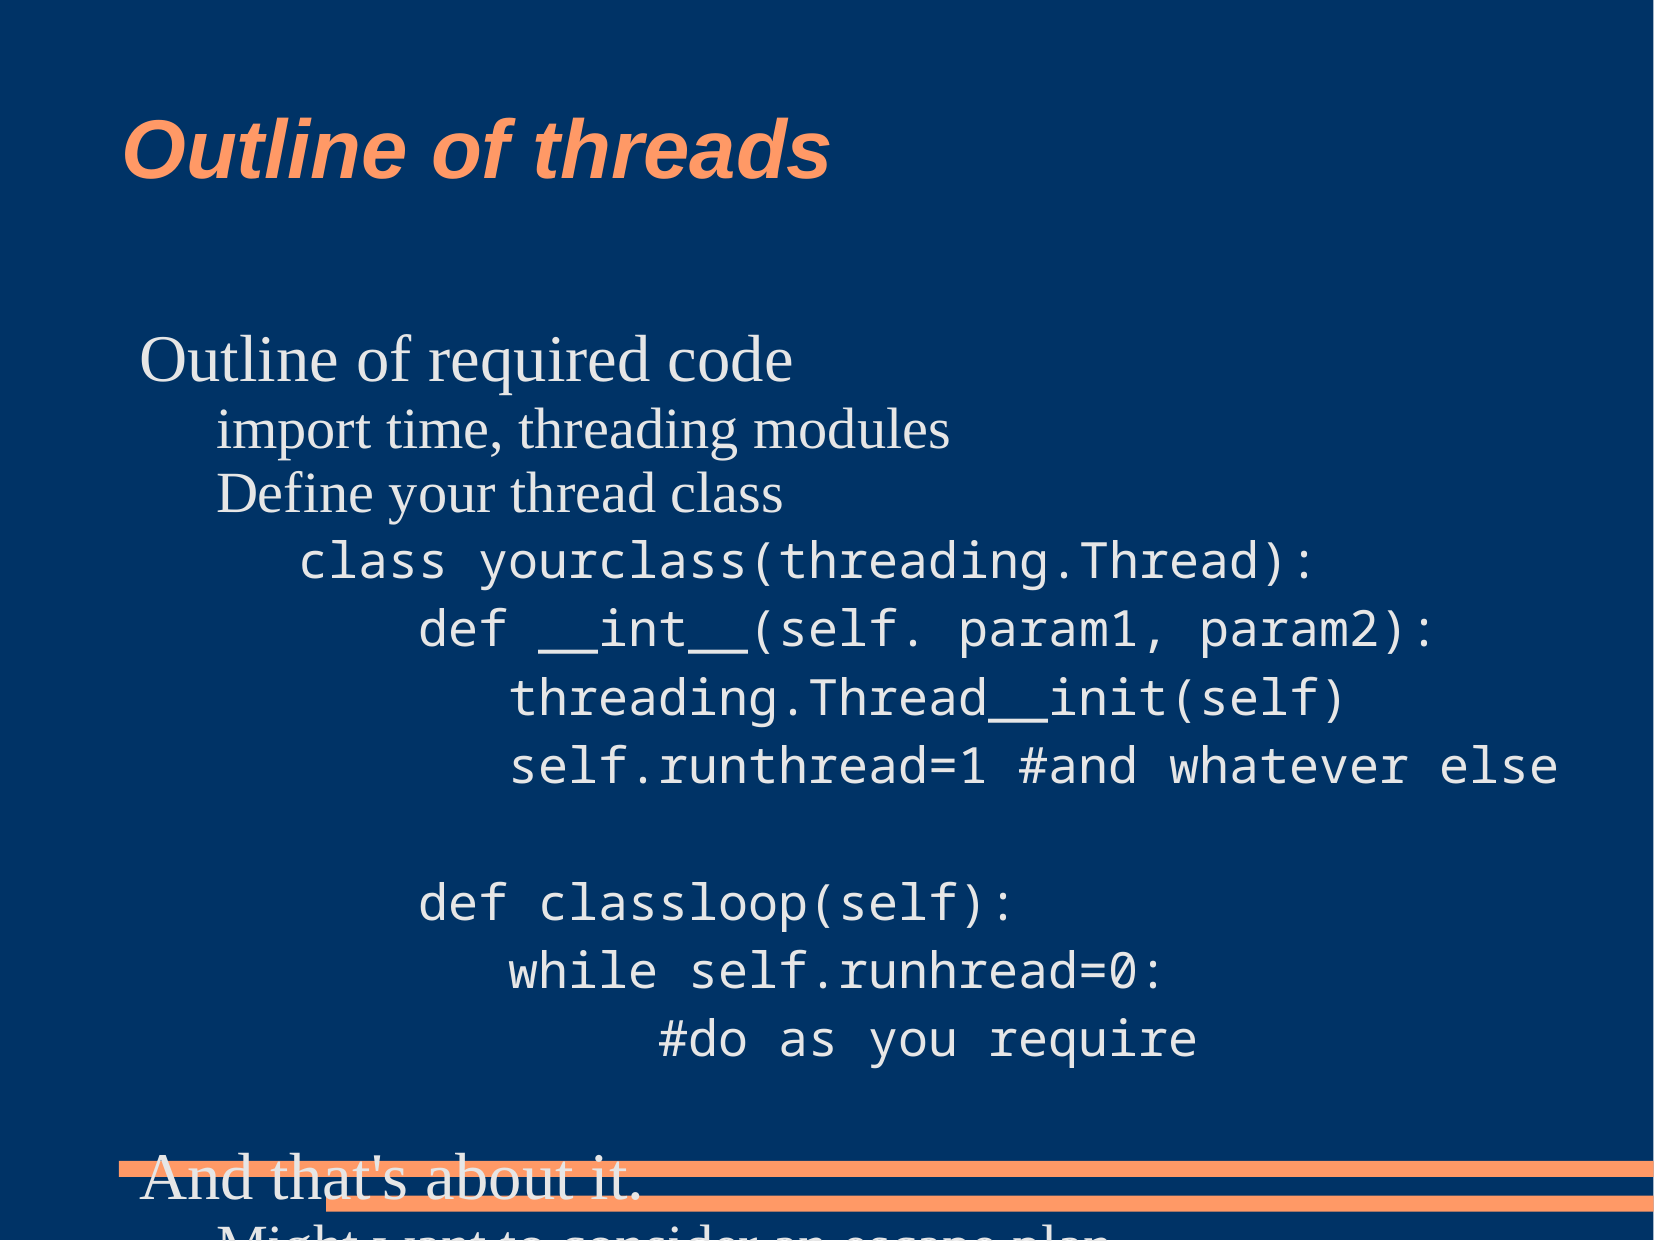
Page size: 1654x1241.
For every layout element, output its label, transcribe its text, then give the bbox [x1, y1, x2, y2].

list Outline of required code import time, threading modules Define your thread class class yourclass(threading.Thread): def __int__(self. param1, param2): threading.Thread__init(self) self.runthread=1 #and whatever else def classloop(self): while self.runhread=0: #do as you require And that's about it. Might want to consider an escape plan [121, 322, 1561, 1150]
title Outline of threads [121, 46, 1534, 254]
